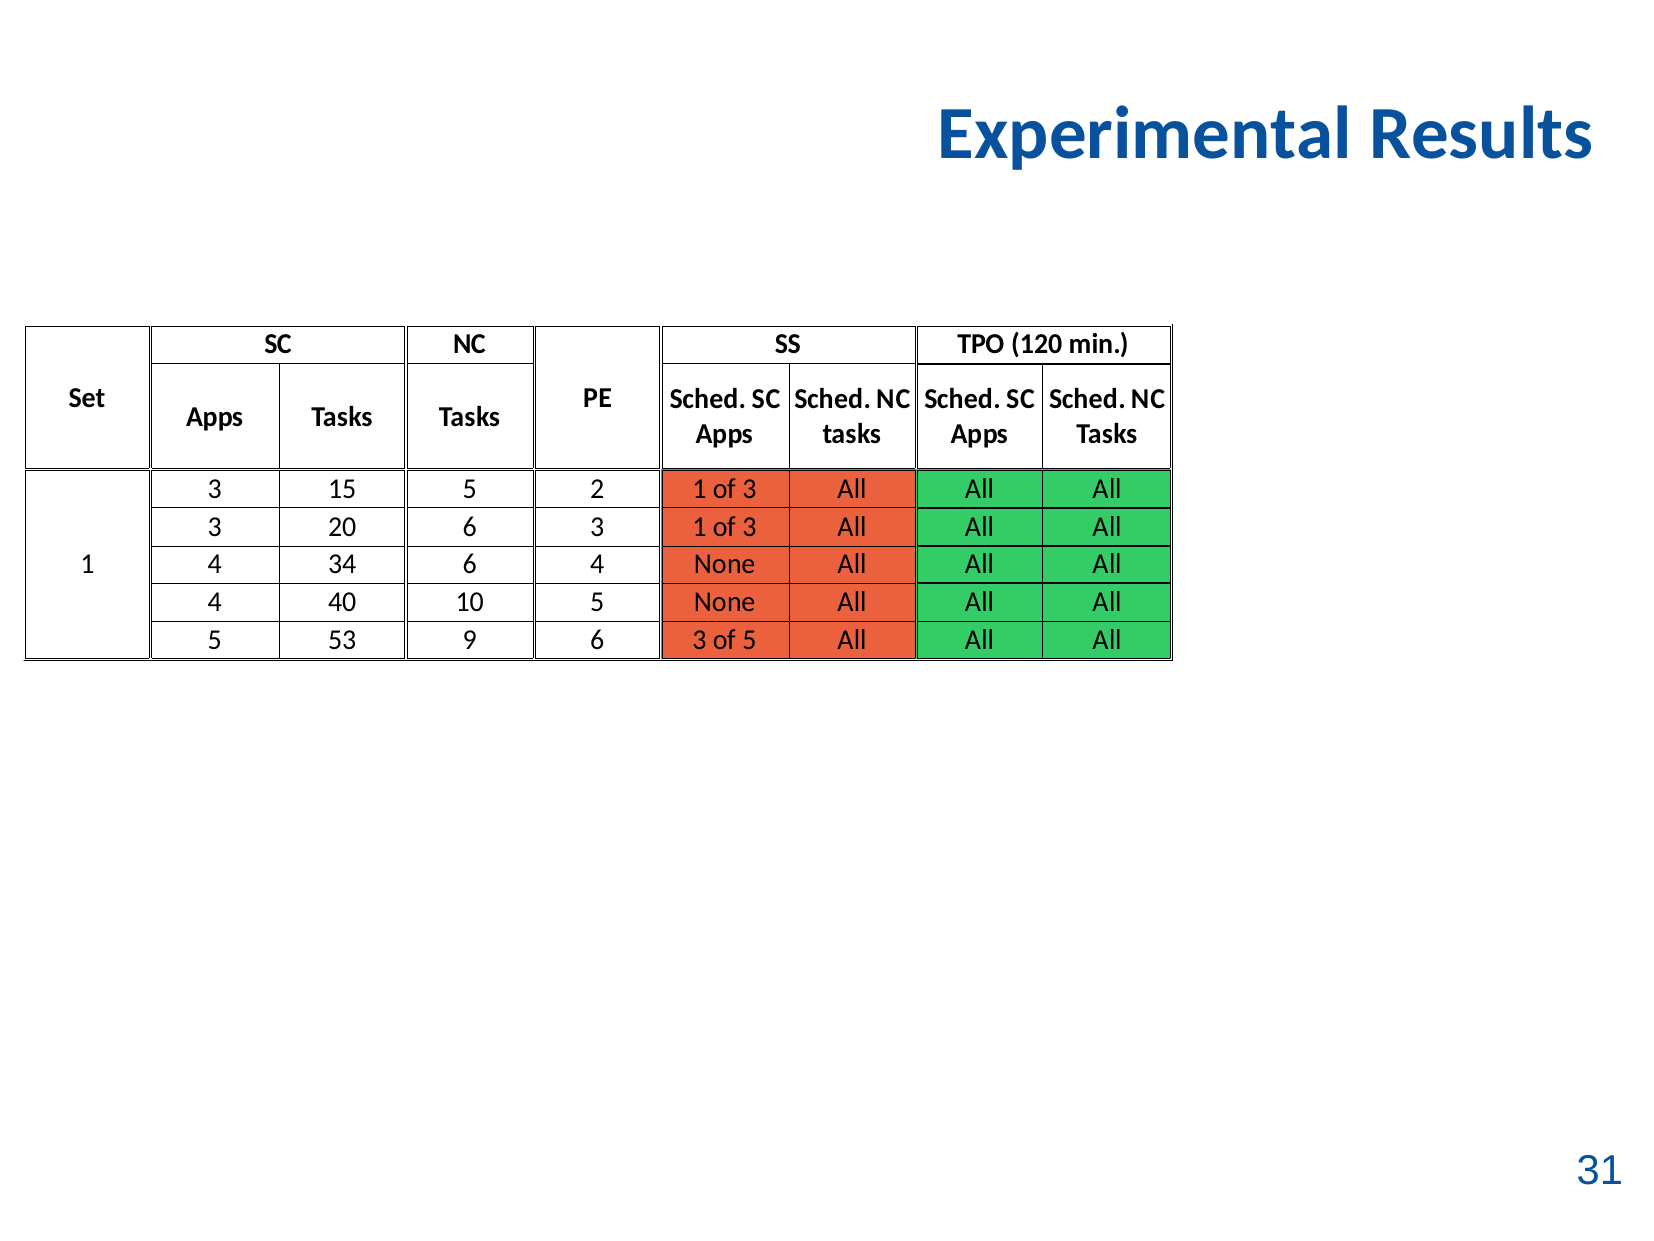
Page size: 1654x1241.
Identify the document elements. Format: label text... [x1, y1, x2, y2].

title Experimental Results [0, 0, 1595, 178]
chart [23, 324, 1625, 1241]
